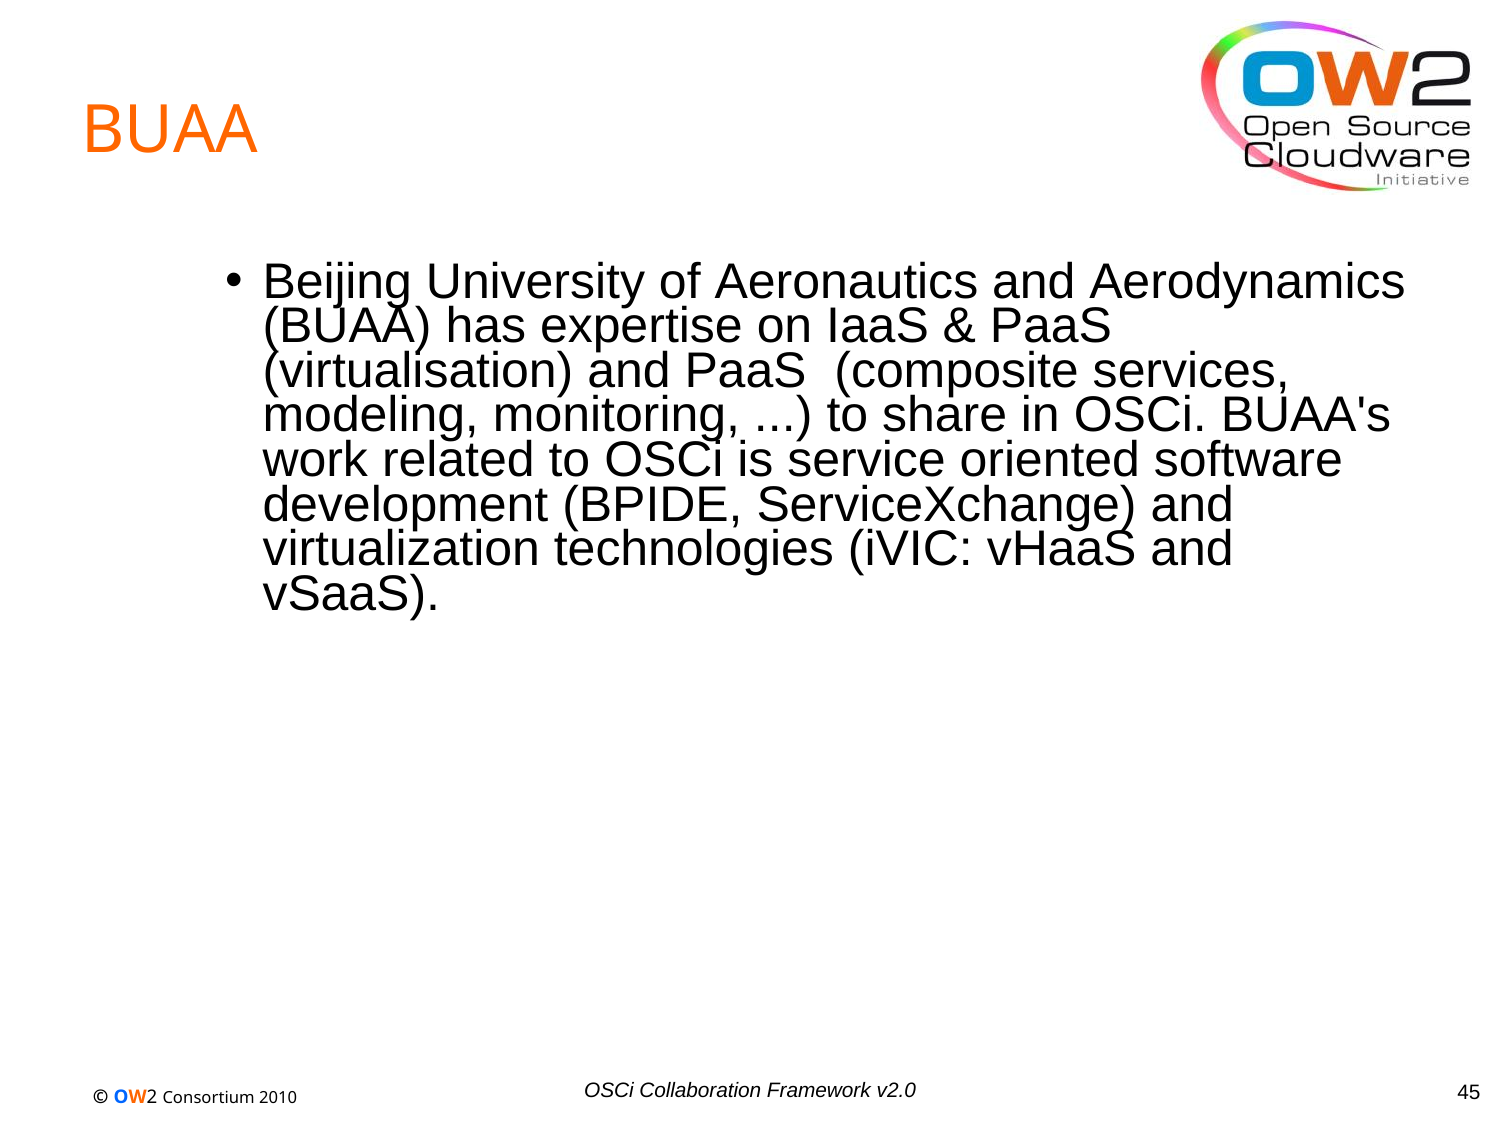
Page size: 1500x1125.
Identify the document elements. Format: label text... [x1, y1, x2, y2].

list Beijing University of Aeronautics and Aerodynamics (BUAA) has expertise on IaaS & PaaS (virtualisation) and PaaS (composite services, modeling, monitoring, ...) to share in OSCi. BUAA's work related to OSCi is service oriented software development (BPIDE, ServiceXchange) and virtualization technologies (iVIC: vHaaS and vSaaS). [74, 262, 1424, 990]
title BUAA [81, 43, 1182, 213]
picture [1199, 19, 1472, 195]
